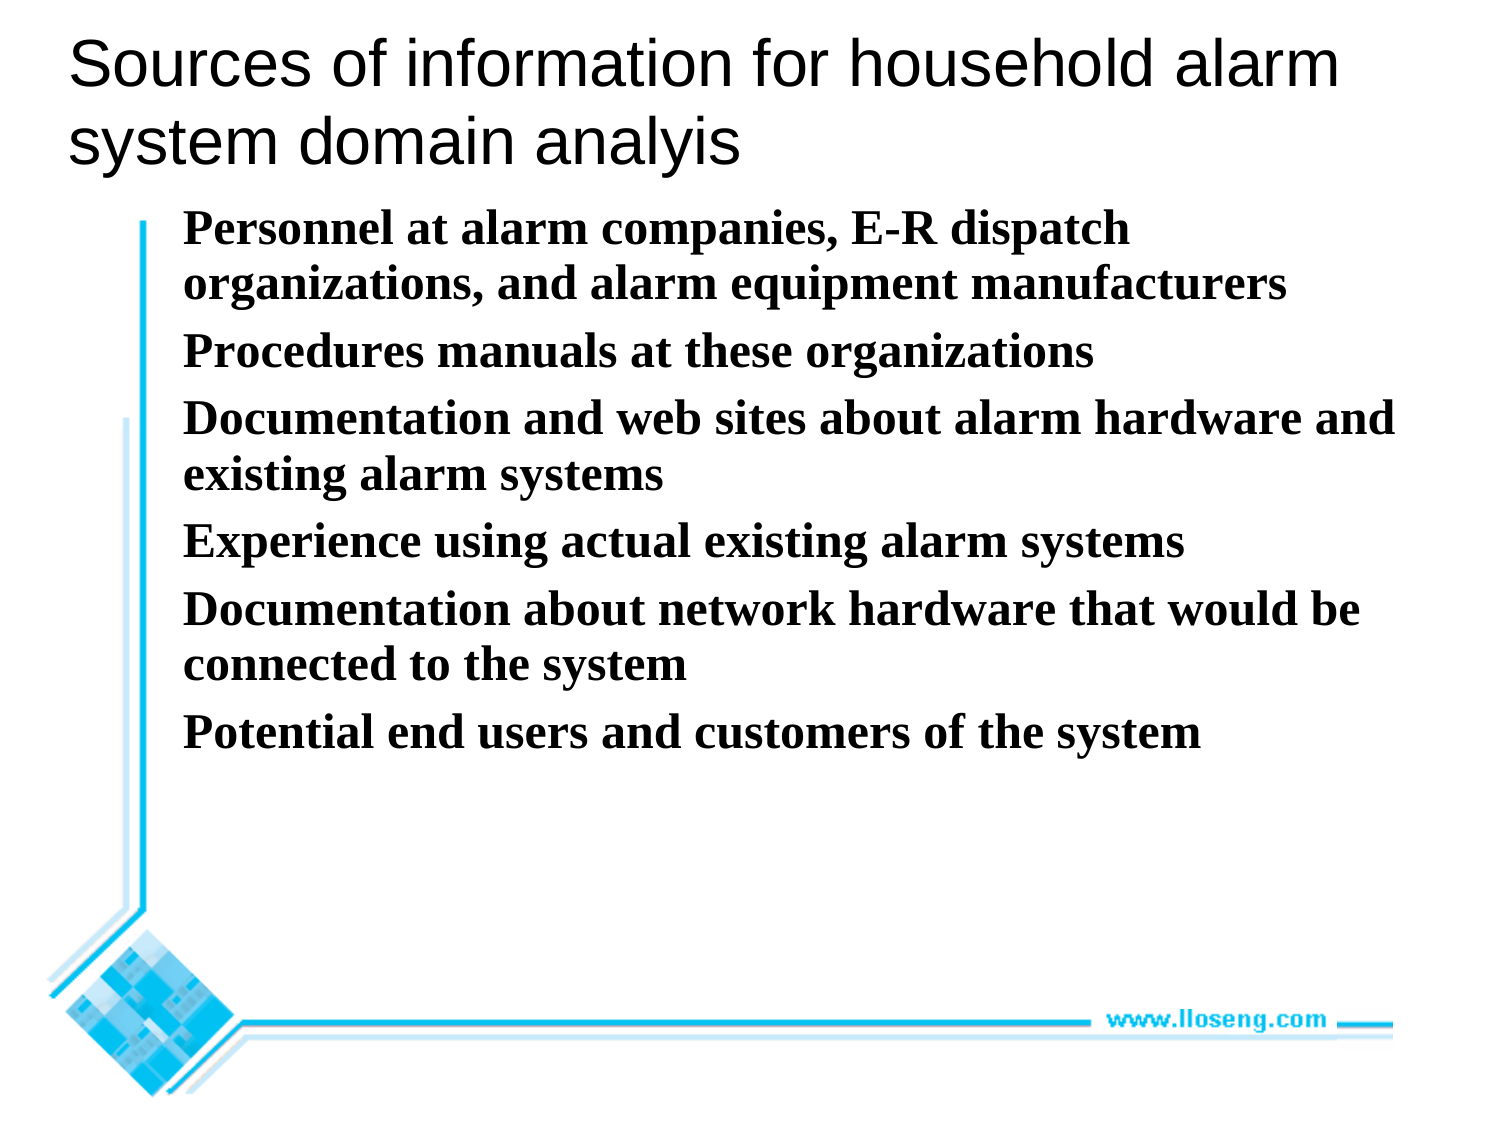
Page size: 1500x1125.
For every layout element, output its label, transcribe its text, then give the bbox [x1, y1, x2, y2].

picture [35, 209, 1393, 1099]
list Personnel at alarm companies, E-R dispatch organizations, and alarm equipment manufacturers Procedures manuals at these organizations Documentation and web sites about alarm hardware and existing alarm systems Experience using actual existing alarm systems Documentation about network hardware that would be connected to the system Potential end users and customers of the system [182, 199, 1421, 1028]
title Sources of information for household alarm system domain analyis [68, 23, 1419, 178]
